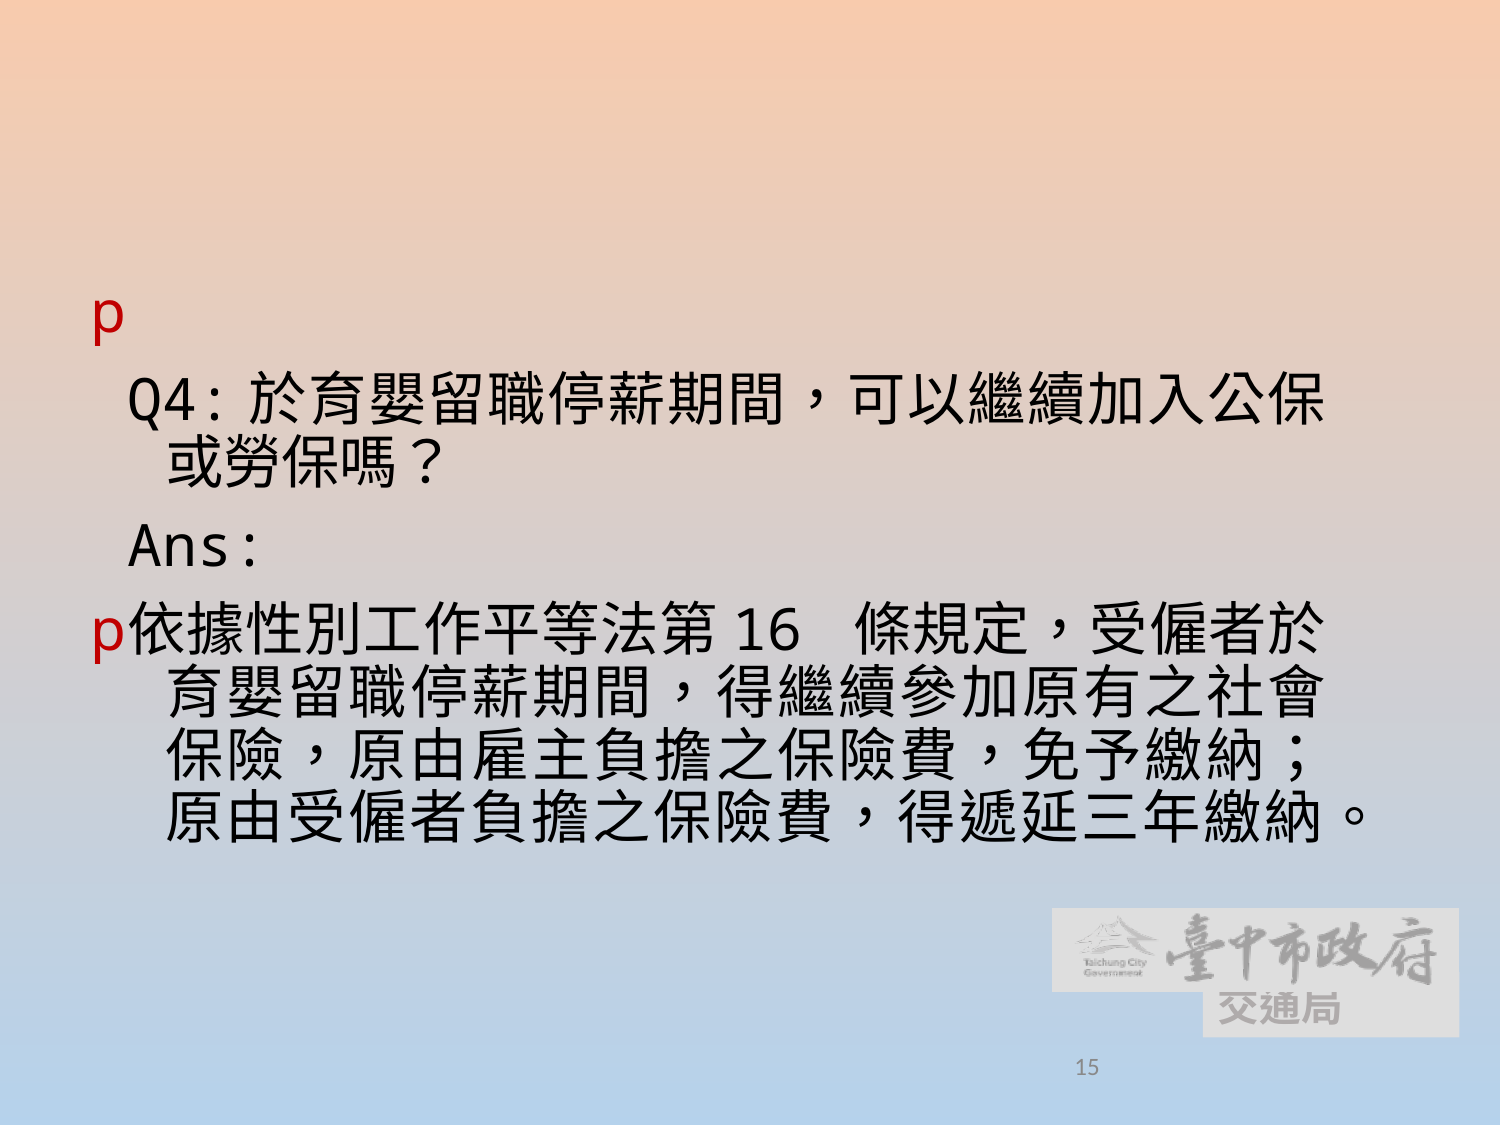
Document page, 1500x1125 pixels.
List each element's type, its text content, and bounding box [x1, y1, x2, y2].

list Q4:於育嬰留職停薪期間，可以繼續加入公保或勞保嗎？ Ans: 依據性別工作平等法第16 條規定，受僱者於育嬰留職停薪期間，得繼續參加原有之社會保險，原由雇主負擔之保險費，免予繳納；原由受僱者負擔之保險費，得遞延三年繳納。 [75, 262, 1341, 1062]
text_box 15 [1059, 1042, 1397, 1087]
